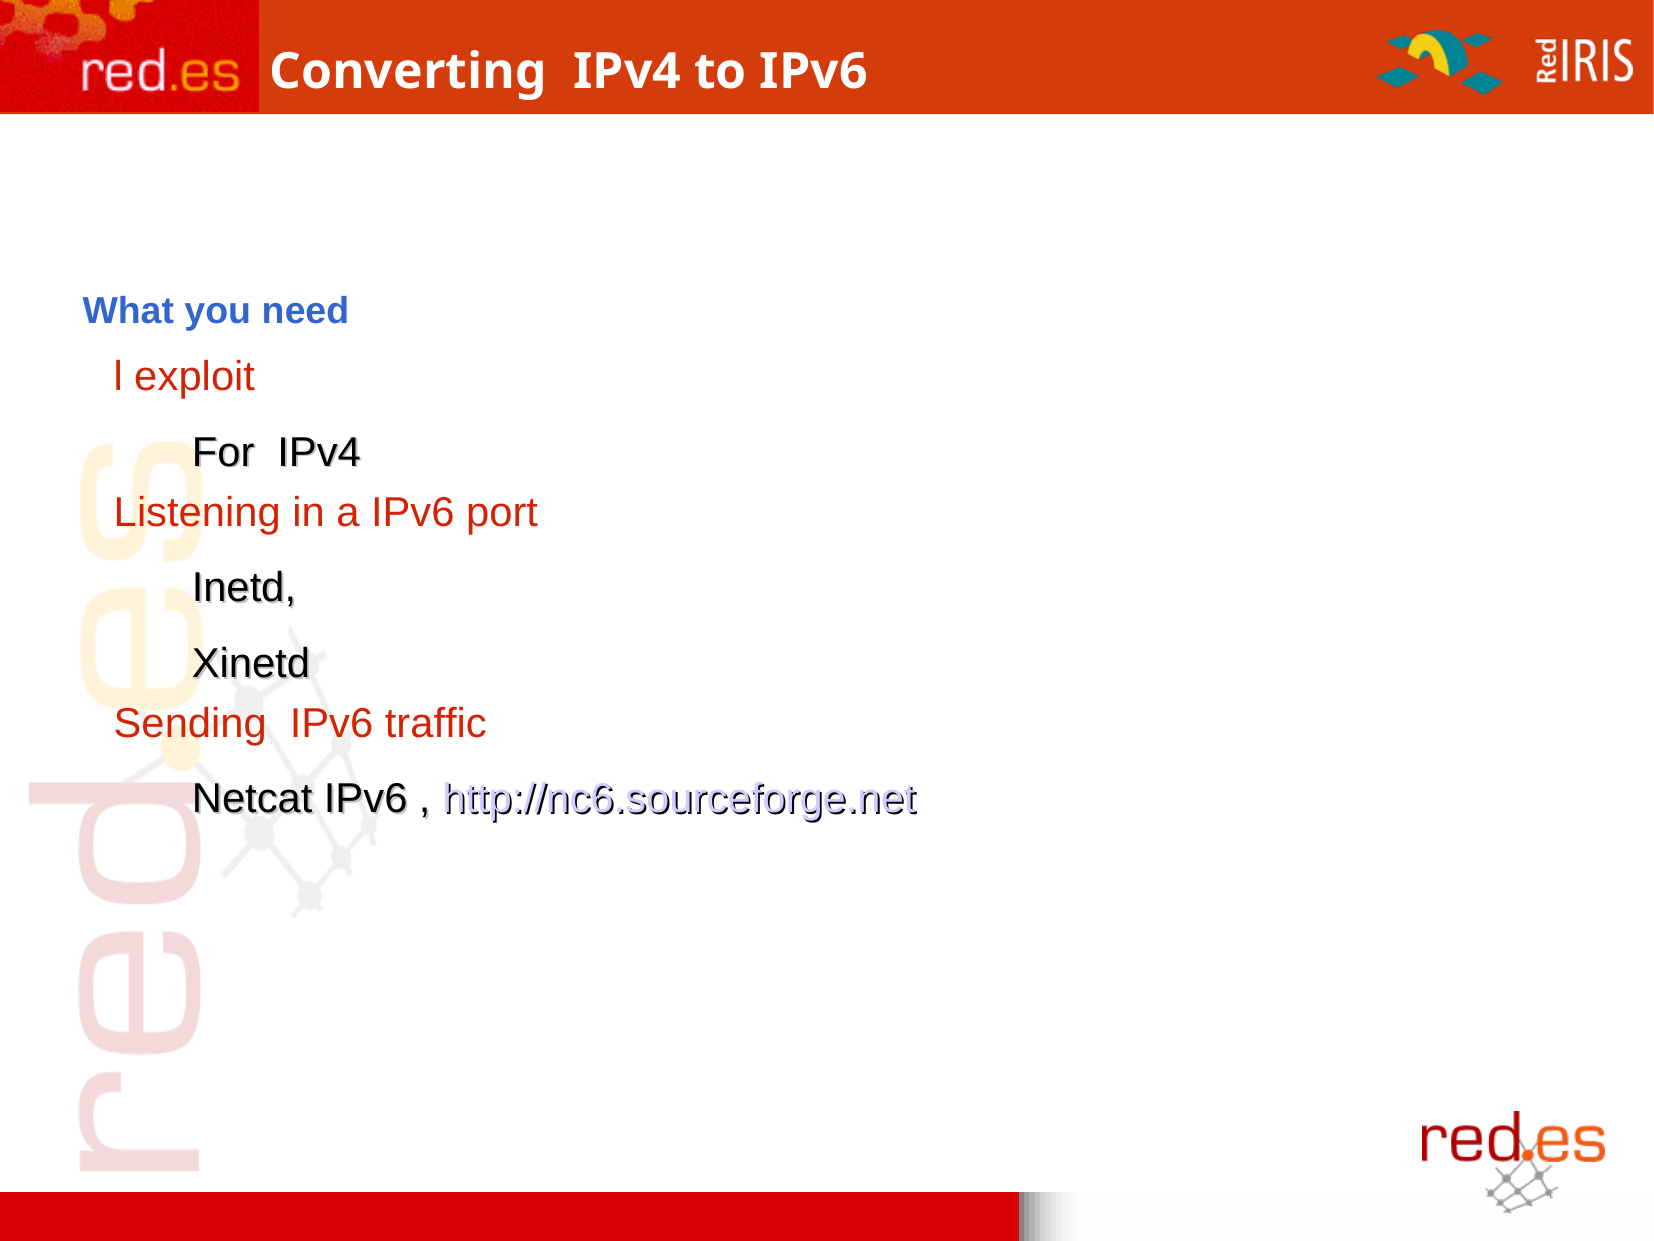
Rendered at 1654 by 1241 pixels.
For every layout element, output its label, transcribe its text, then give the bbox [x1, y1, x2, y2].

picture [0, 0, 259, 112]
picture [1557, 30, 1633, 95]
picture [29, 441, 380, 1171]
title Converting IPv4 to IPv6 [269, 0, 1557, 140]
list What you need l exploit For IPv4 Listening in a IPv6 port Inetd, Xinetd Sending IPv6 traffic Netcat IPv6 , http://nc6.sourceforge.net [82, 289, 1571, 1108]
picture [0, 1111, 1654, 1241]
